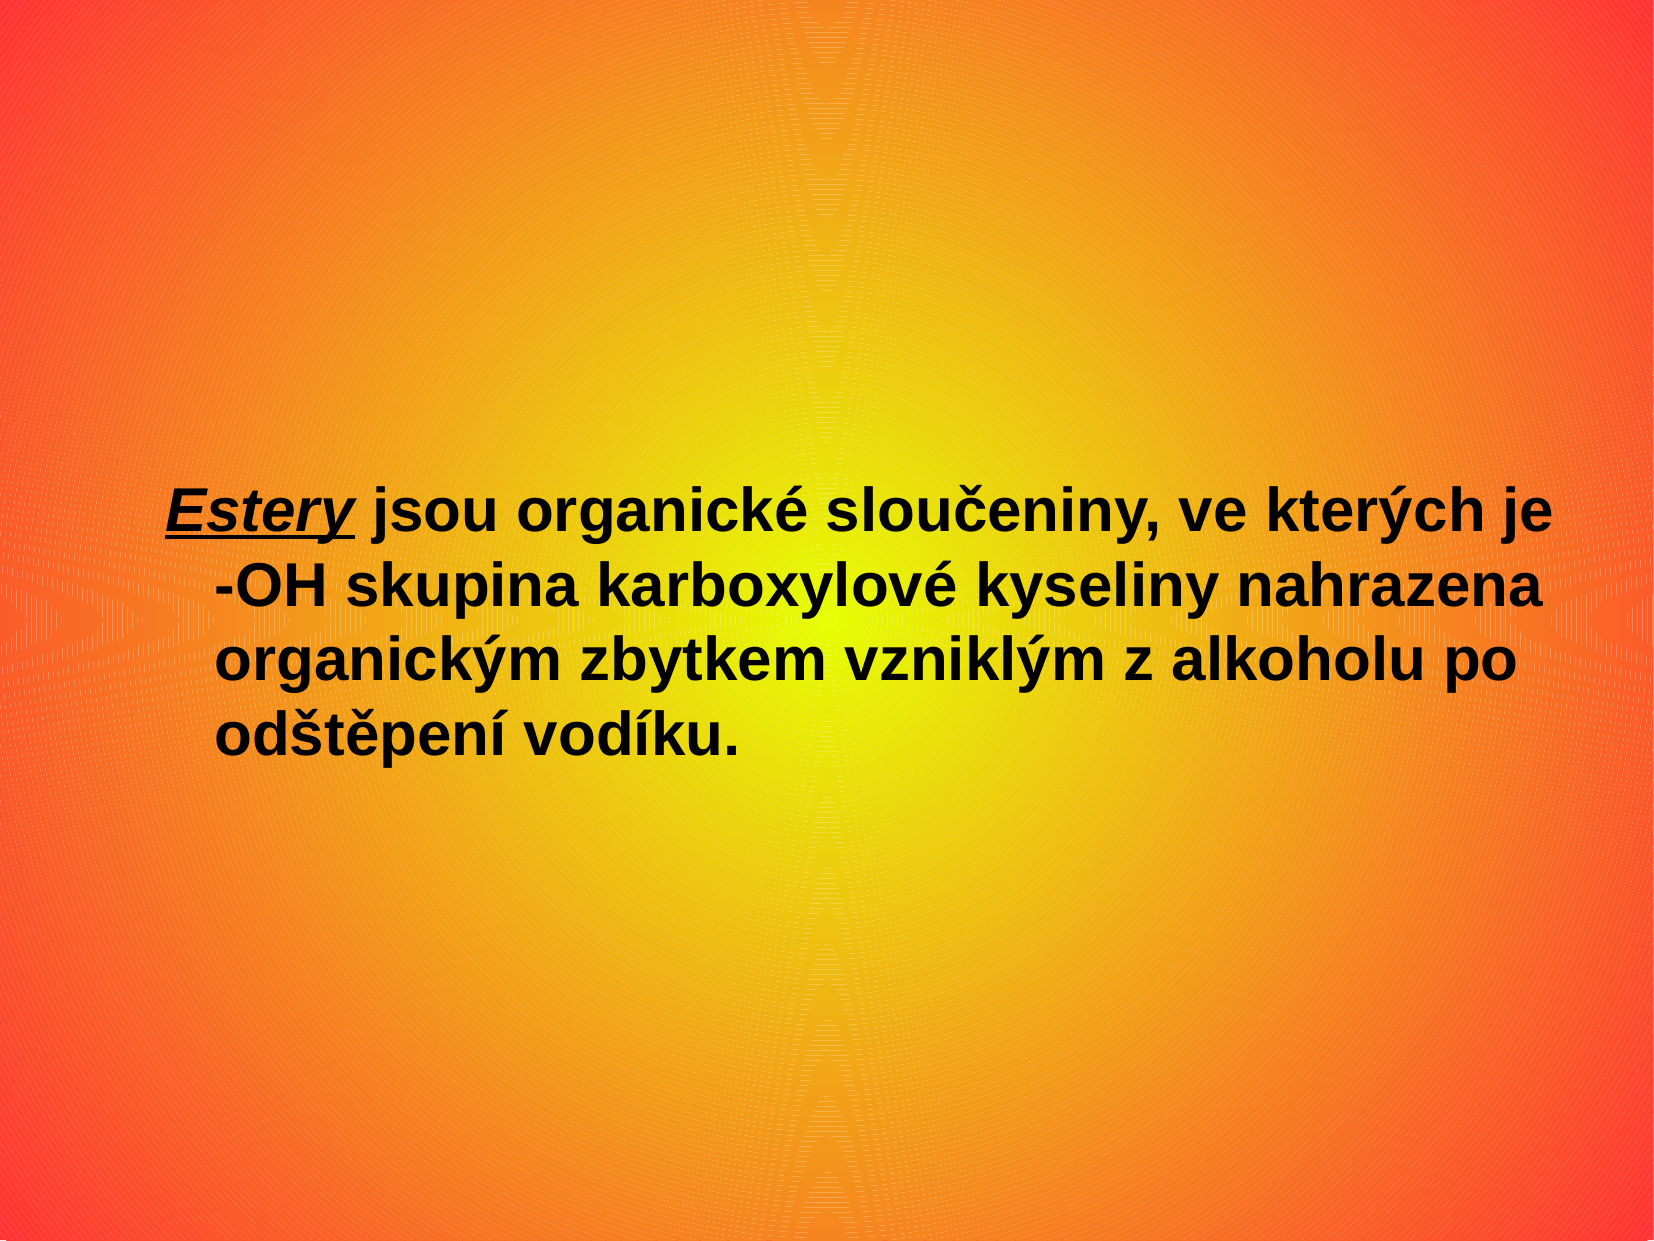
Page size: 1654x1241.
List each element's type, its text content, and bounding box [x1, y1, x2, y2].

list Estery jsou organické sloučeniny, ve kterých je -OH skupina karboxylové kyseliny nahrazena organickým zbytkem vzniklým z alkoholu po odštěpení vodíku. [82, 469, 1571, 771]
